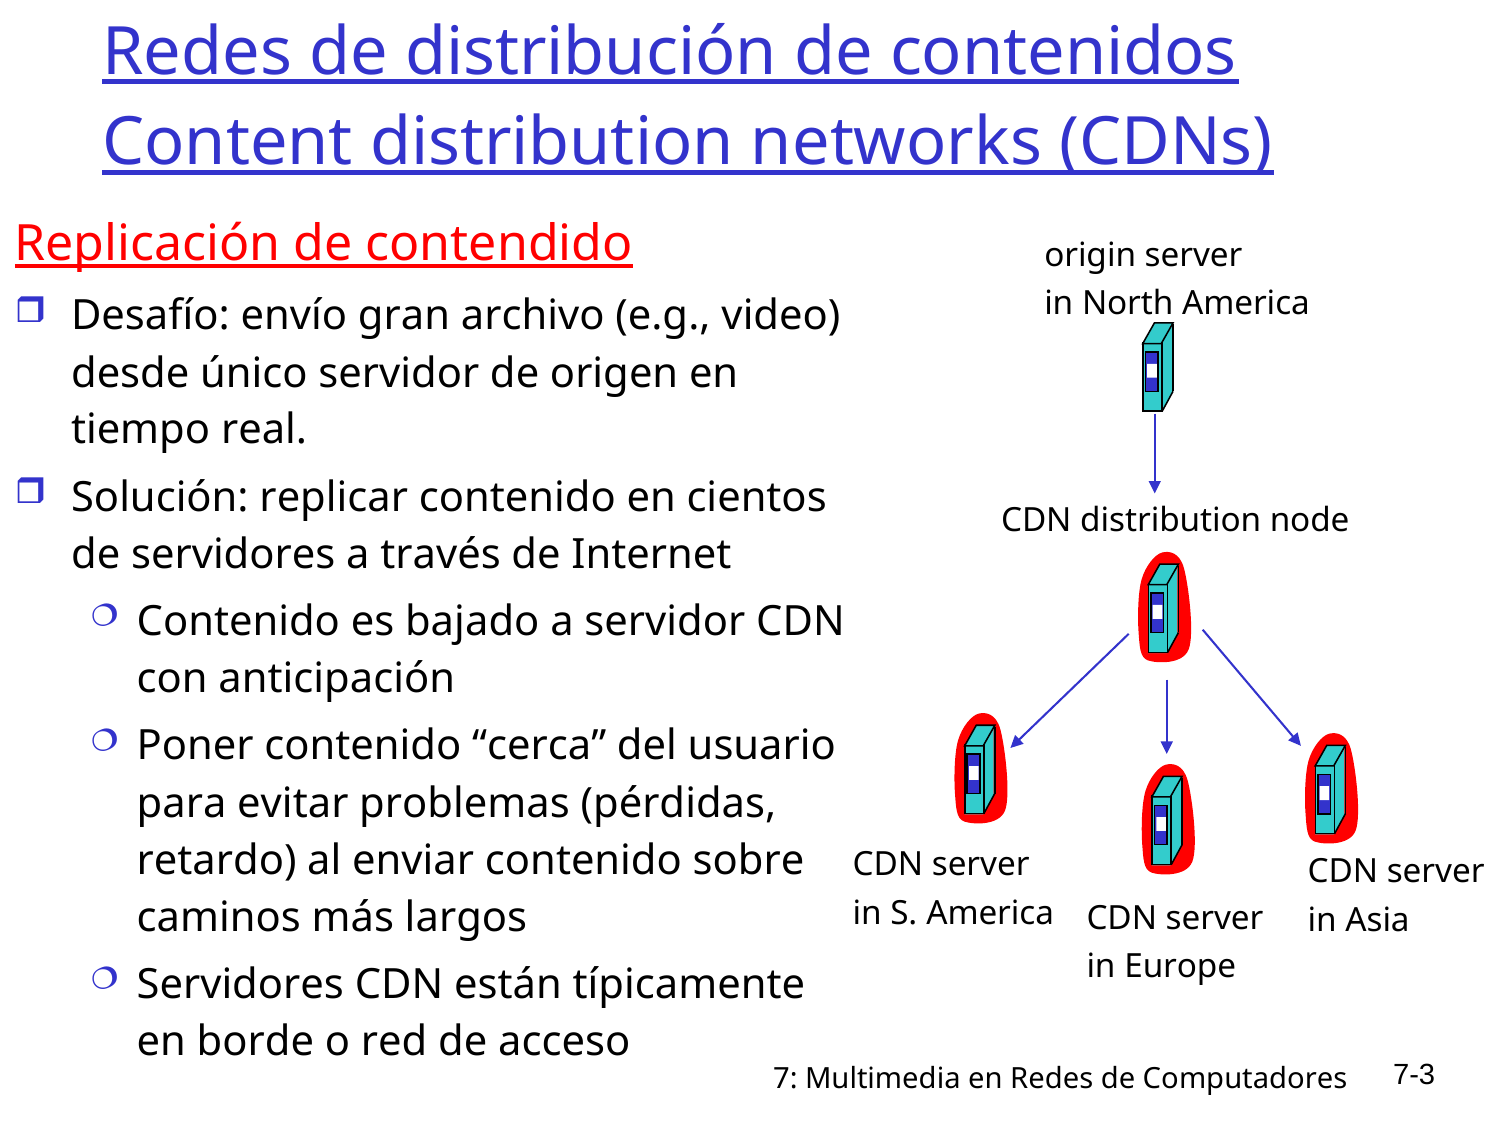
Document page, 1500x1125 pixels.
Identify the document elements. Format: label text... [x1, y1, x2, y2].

text_box CDN server in S. America [837, 834, 1070, 939]
text_box CDN distribution node [986, 490, 1366, 546]
text_box CDN server in Asia [1293, 841, 1500, 946]
title Redes de distribución de contenidos Content distribution networks (CDNs) [87, 0, 1405, 188]
text_box [954, 713, 1008, 824]
list Replicación de contendido Desafío: envío gran archivo (e.g., video) desde único servidor de origen en tiempo real. Solución: replicar contenido en cientos de servidores a través de Internet Contenido es bajado a servidor CDN con anticipación Poner contenido “cerca” del usuario para evitar problemas (pérdidas, retardo) al enviar contenido sobre caminos más largos Servidores CDN están típicamente en borde o red de acceso [0, 198, 863, 1125]
text_box [1142, 330, 1172, 412]
text_box [1141, 764, 1195, 875]
text_box origin server in North America [1029, 225, 1326, 330]
text_box CDN server in Europe [1071, 888, 1279, 993]
text_box [1138, 551, 1192, 663]
text_box [1305, 733, 1359, 841]
